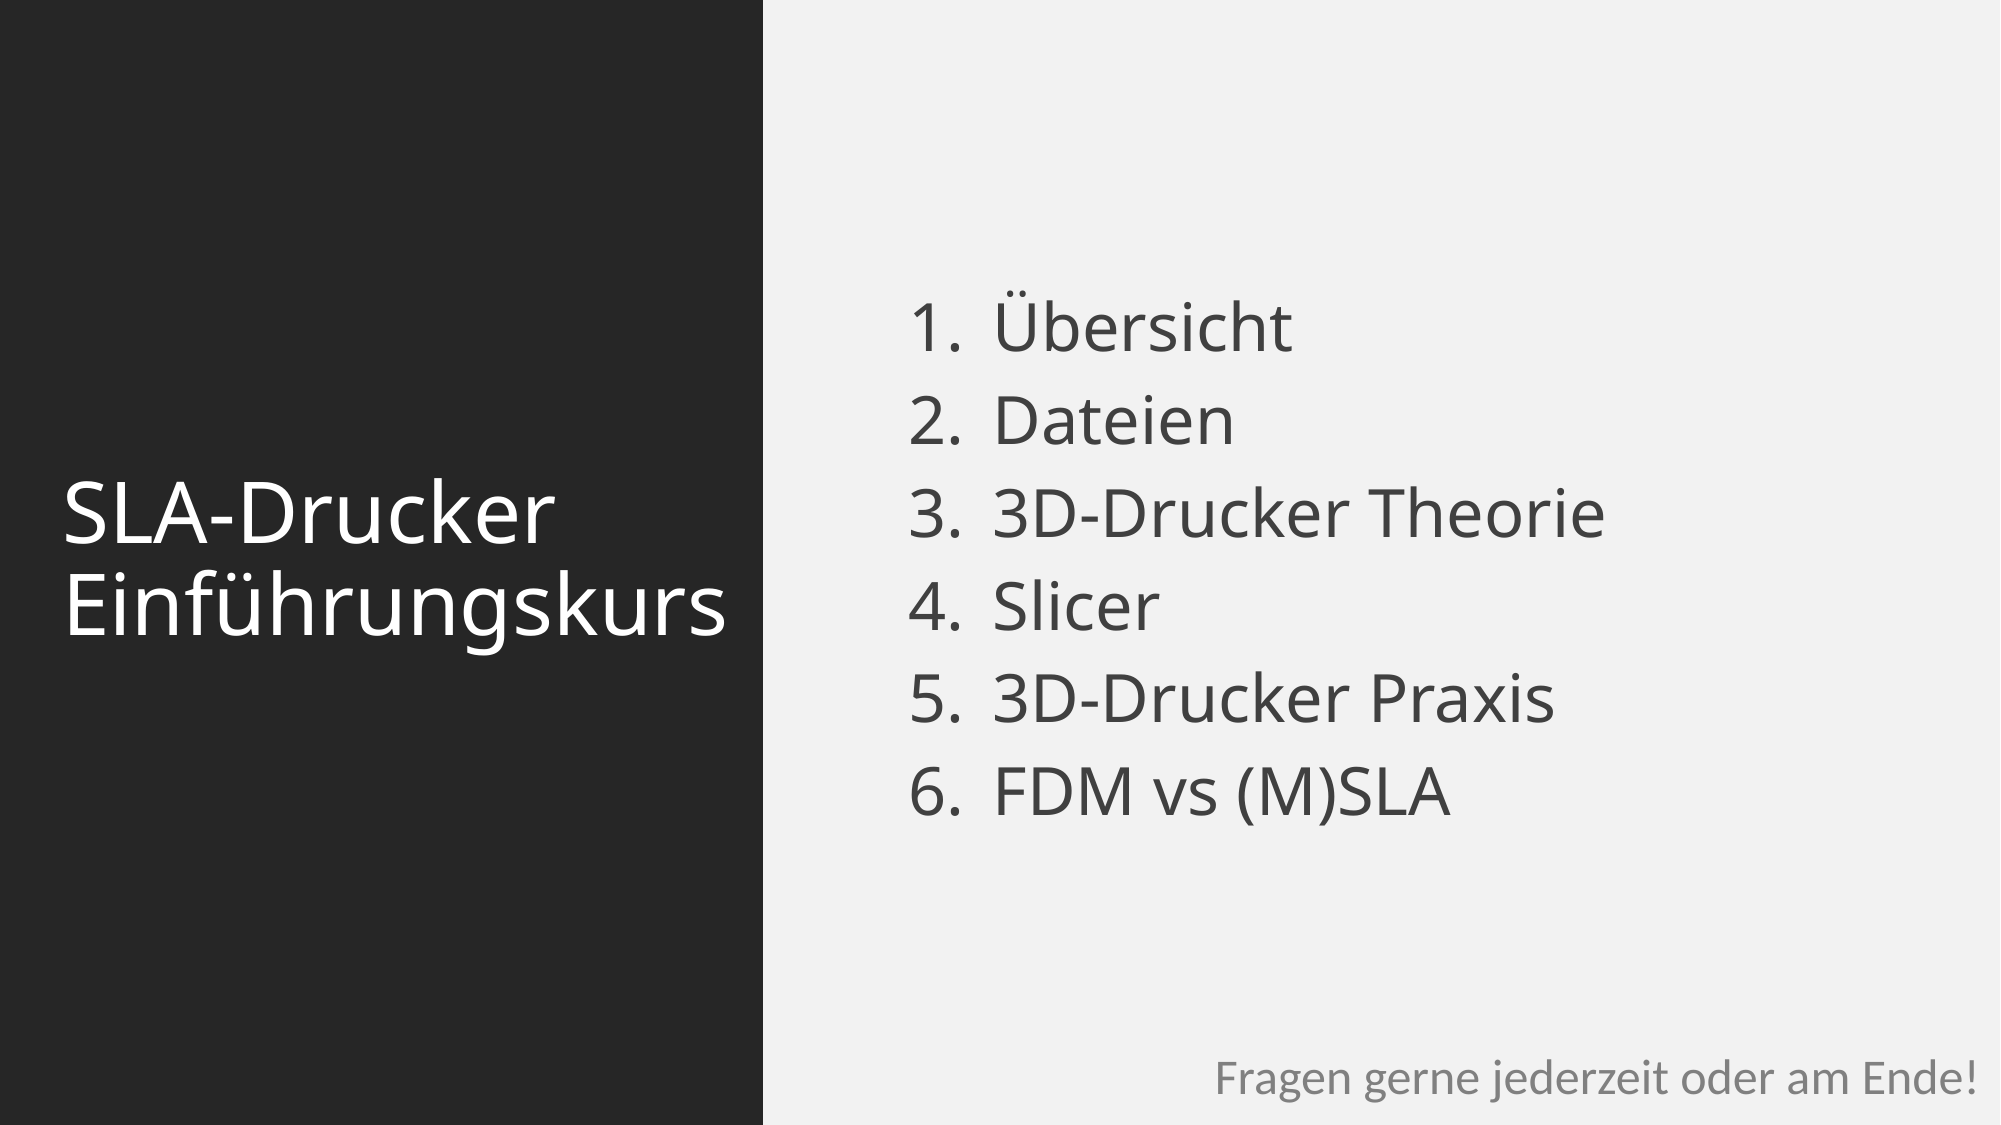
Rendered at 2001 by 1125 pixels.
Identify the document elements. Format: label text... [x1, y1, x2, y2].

text_box Fragen gerne jederzeit oder am Ende! [1200, 1050, 2000, 1125]
subtitle Übersicht Dateien 3D-Drucker Theorie Slicer 3D-Drucker Praxis FDM vs (M)SLA [893, 104, 1812, 1020]
text_box [0, 0, 2000, 1125]
title SLA-Drucker Einführungskurs [47, 104, 748, 1020]
